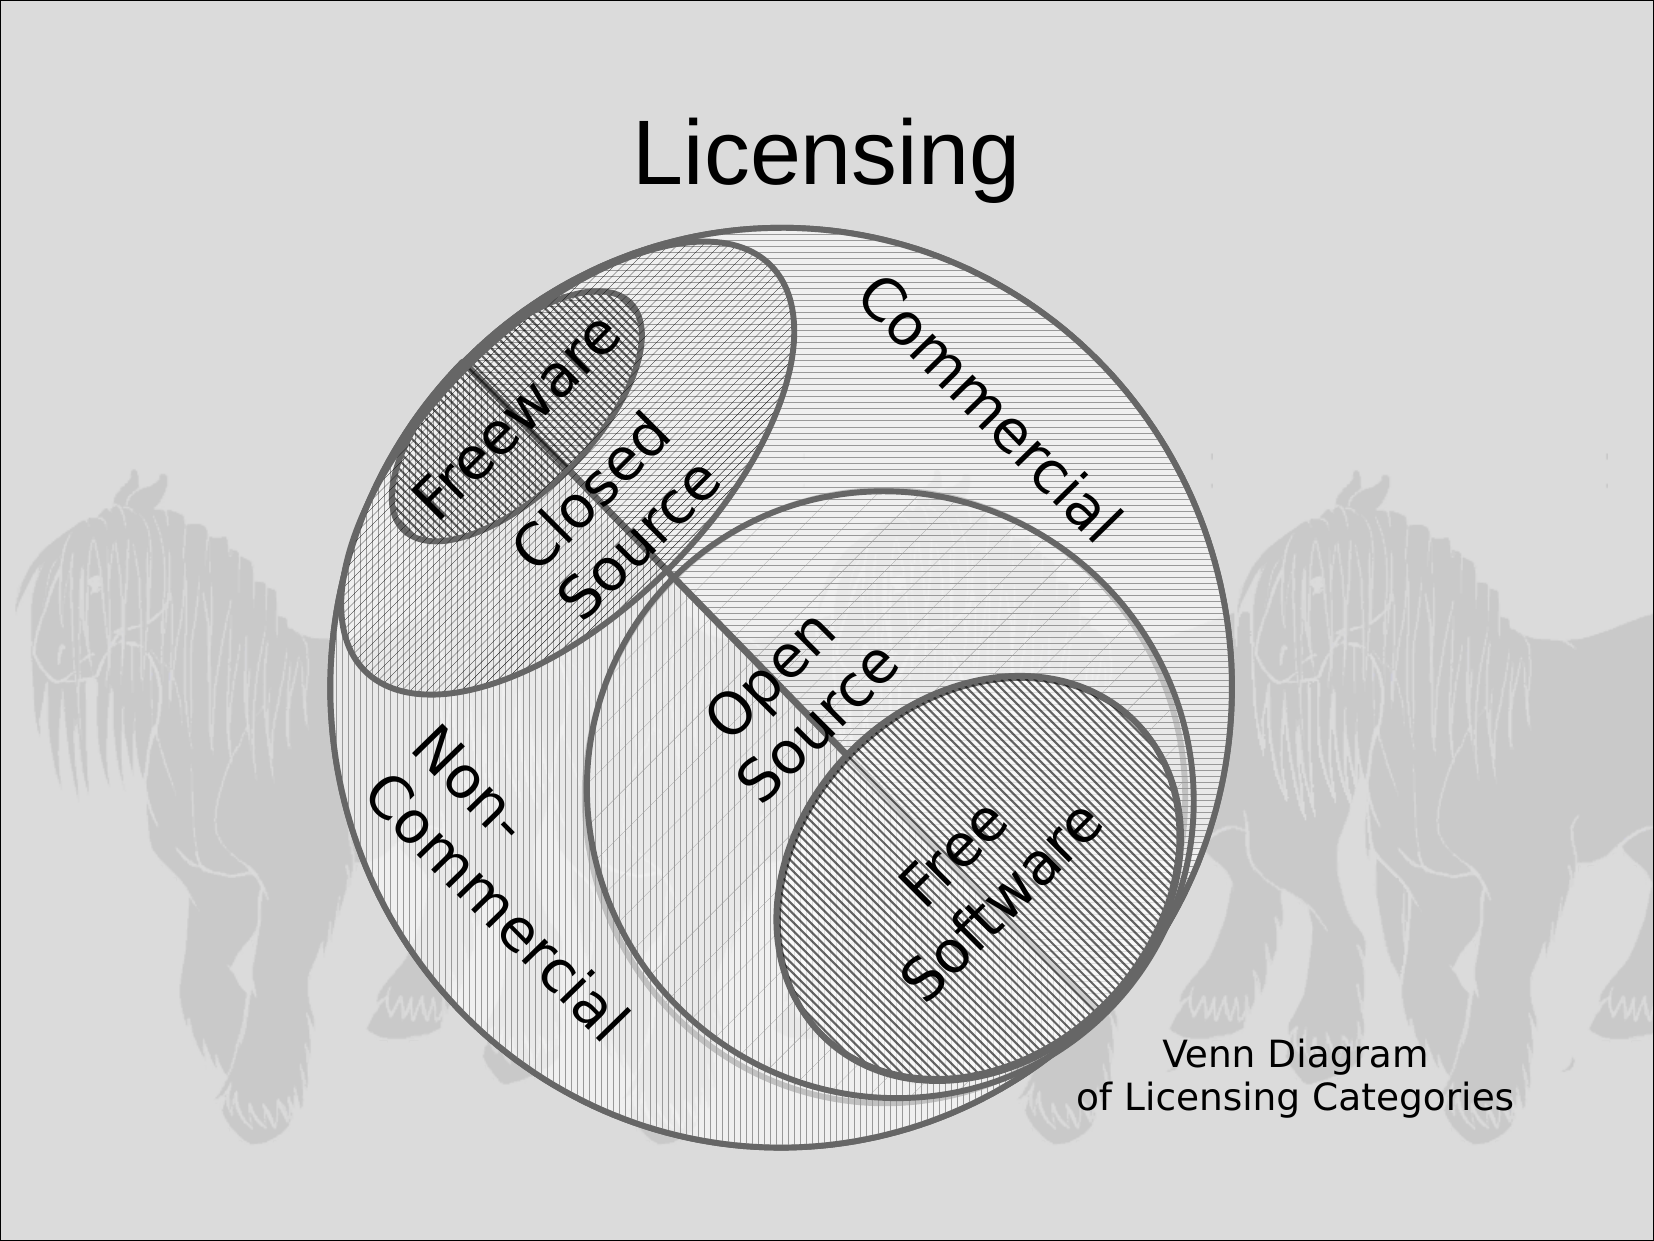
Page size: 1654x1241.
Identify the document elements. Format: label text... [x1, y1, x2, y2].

text_box [1083, 784, 1181, 1025]
text_box Commercial [822, 220, 1237, 640]
text_box [952, 261, 1199, 513]
title Licensing [82, 49, 1571, 257]
text_box [679, 1060, 1045, 1148]
text_box [818, 1032, 827, 1041]
text_box Free Software [776, 675, 1180, 1079]
text_box [378, 895, 578, 1099]
text_box Freeware [417, 317, 522, 422]
text_box Venn Diagram of Licensing Categories [1061, 1025, 1530, 1127]
text_box Non- Commercial [310, 688, 753, 1168]
text_box Open Source [586, 491, 1194, 1099]
text_box [330, 583, 442, 792]
text_box [835, 1041, 1061, 1081]
text_box [1149, 572, 1232, 923]
text_box [374, 227, 1043, 792]
text_box Closed Source [341, 241, 795, 695]
